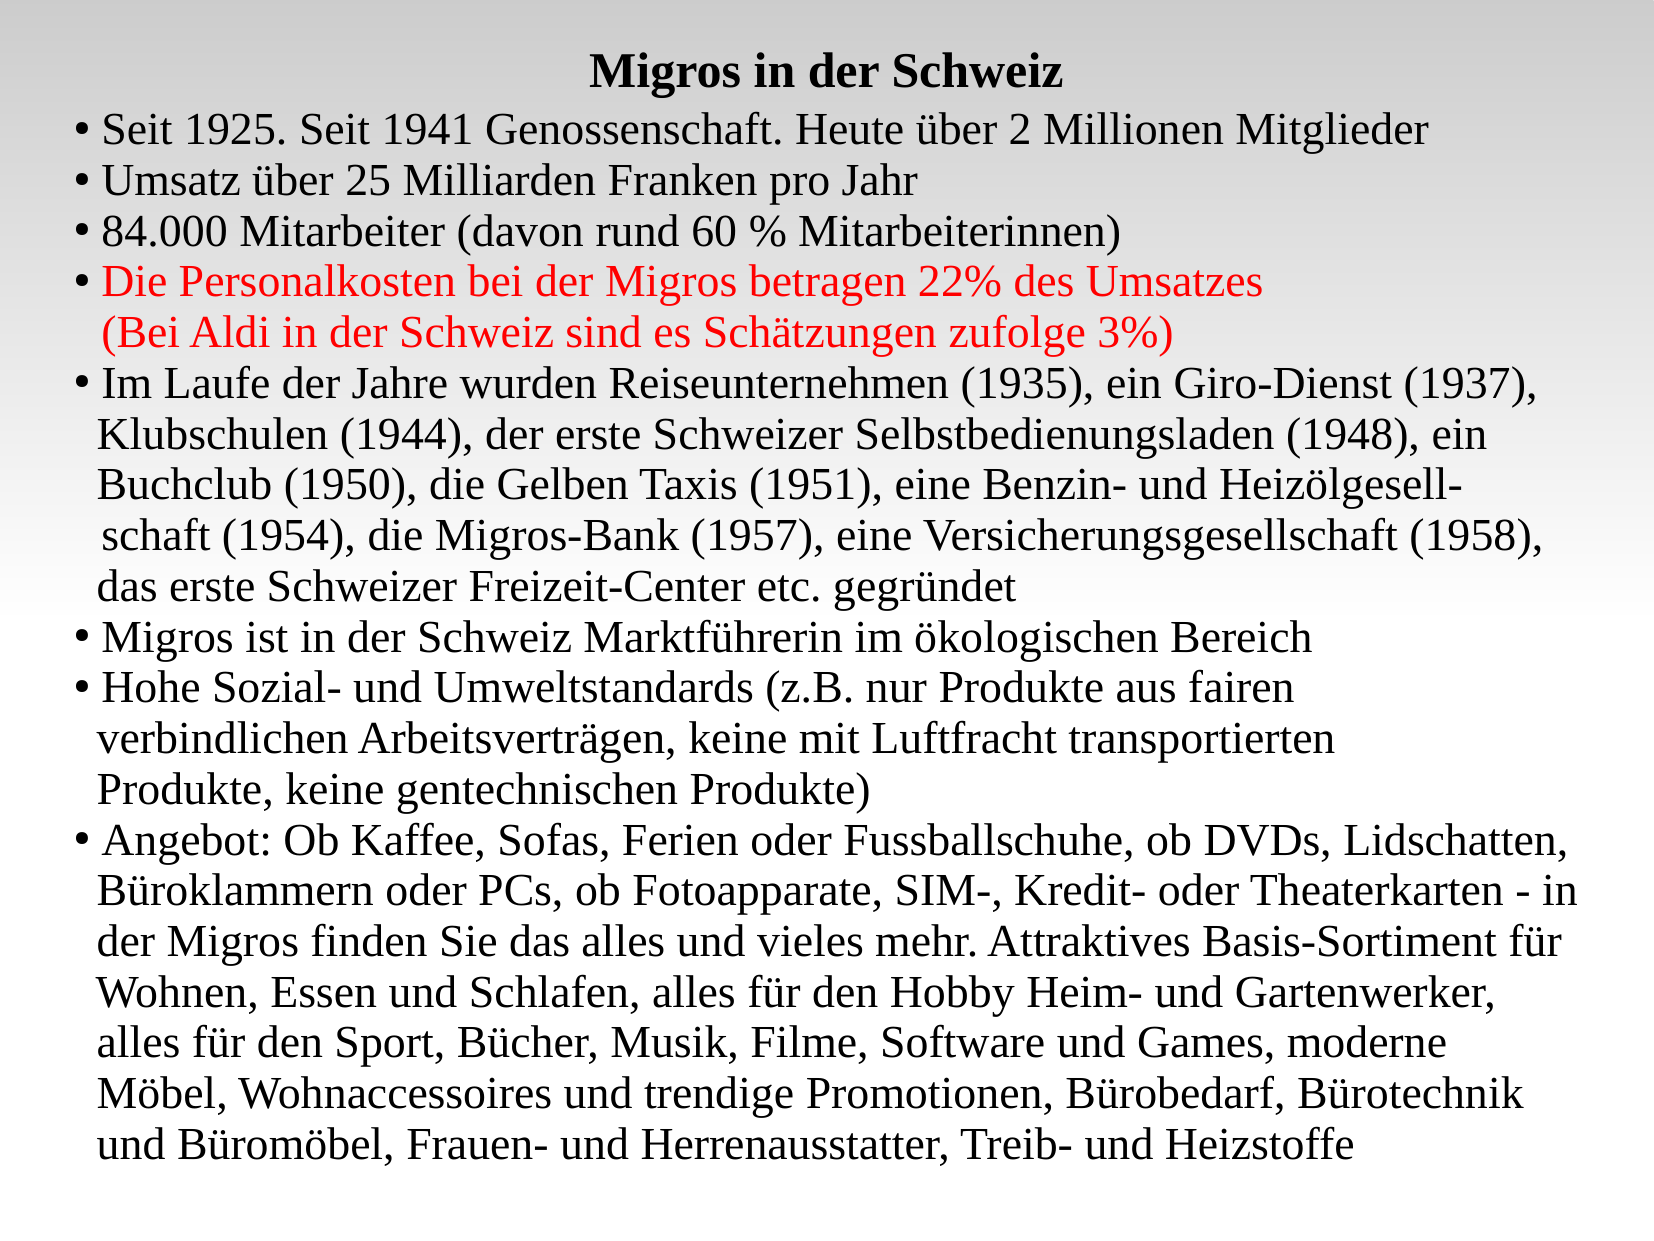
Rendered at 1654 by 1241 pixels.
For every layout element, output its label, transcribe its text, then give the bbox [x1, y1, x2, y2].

text_box Migros in der Schweiz Seit 1925. Seit 1941 Genossenschaft. Heute über 2 Millionen Mitglieder Umsatz über 25 Milliarden Franken pro Jahr 84.000 Mitarbeiter (davon rund 60 % Mitarbeiterinnen) Die Personalkosten bei der Migros betragen 22% des Umsatzes (Bei Aldi in der Schweiz sind es Schätzungen zufolge 3%) Im Laufe der Jahre wurden Reiseunternehmen (1935), ein Giro-Dienst (1937), Klubschulen (1944), der erste Schweizer Selbstbedienungsladen (1948), ein Buchclub (1950), die Gelben Taxis (1951), eine Benzin- und Heizölgesell- schaft (1954), die Migros-Bank (1957), eine Versicherungsgesellschaft (1958), das erste Schweizer Freizeit-Center etc. gegründet Migros ist in der Schweiz Marktführerin im ökologischen Bereich Hohe Sozial- und Umweltstandards (z.B. nur Produkte aus fairen verbindlichen Arbeitsverträgen, keine mit Luftfracht transportierten Produkte, keine gentechnischen Produkte) Angebot: Ob Kaffee, Sofas, Ferien oder Fussballschuhe, ob DVDs, Lidschatten, Büroklammern oder PCs, ob Fotoapparate, SIM-, Kredit- oder Theaterkarten - in der Migros finden Sie das alles und vieles mehr. Attraktives Basis-Sortiment für Wohnen, Essen und Schlafen, alles für den Hobby Heim- und Gartenwerker, alles für den Sport, Bücher, Musik, Filme, Software und Games, moderne Möbel, Wohnaccessoires und trendige Promotionen, Bürobedarf, Bürotechnik und Büromöbel, Frauen- und Herrenausstatter, Treib- und Heizstoffe [59, 35, 1595, 1177]
